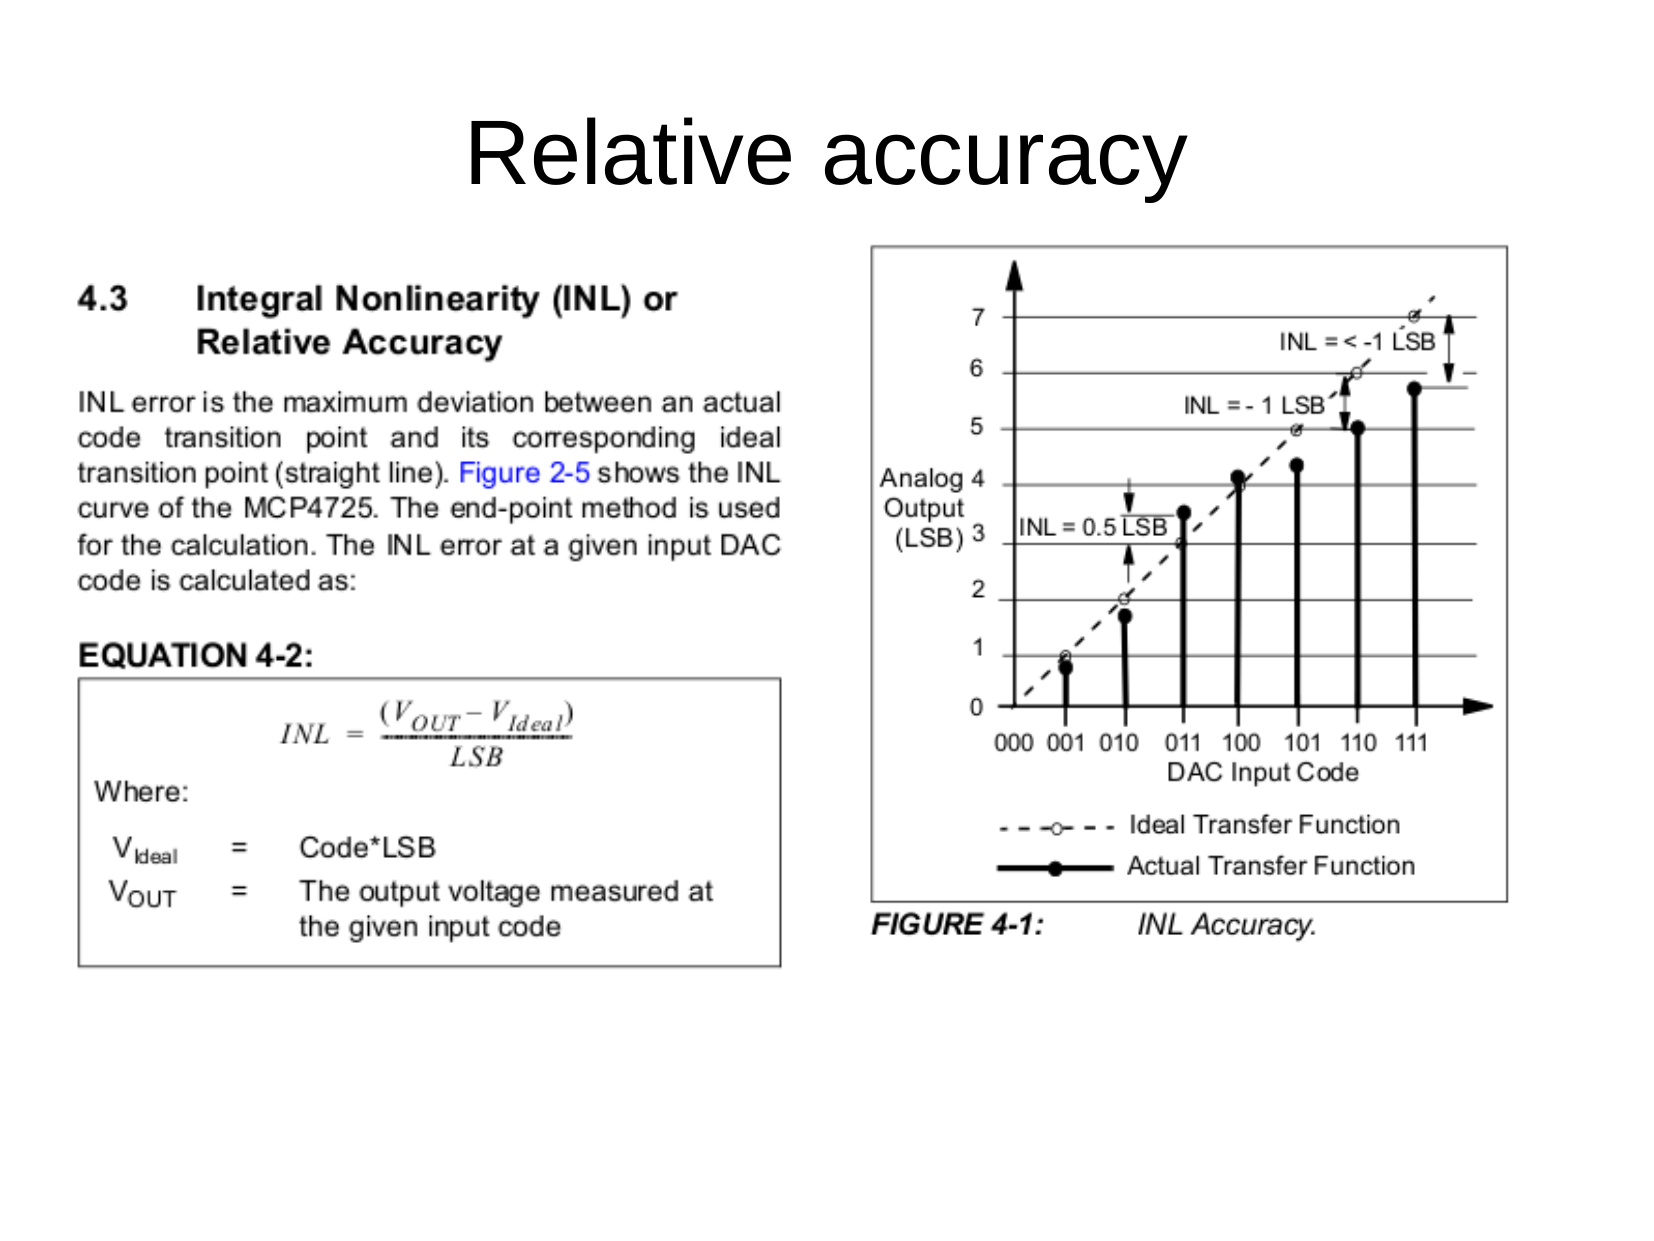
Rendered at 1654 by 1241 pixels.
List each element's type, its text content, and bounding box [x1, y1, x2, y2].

picture [43, 225, 1561, 1006]
title Relative accuracy [82, 49, 1571, 257]
